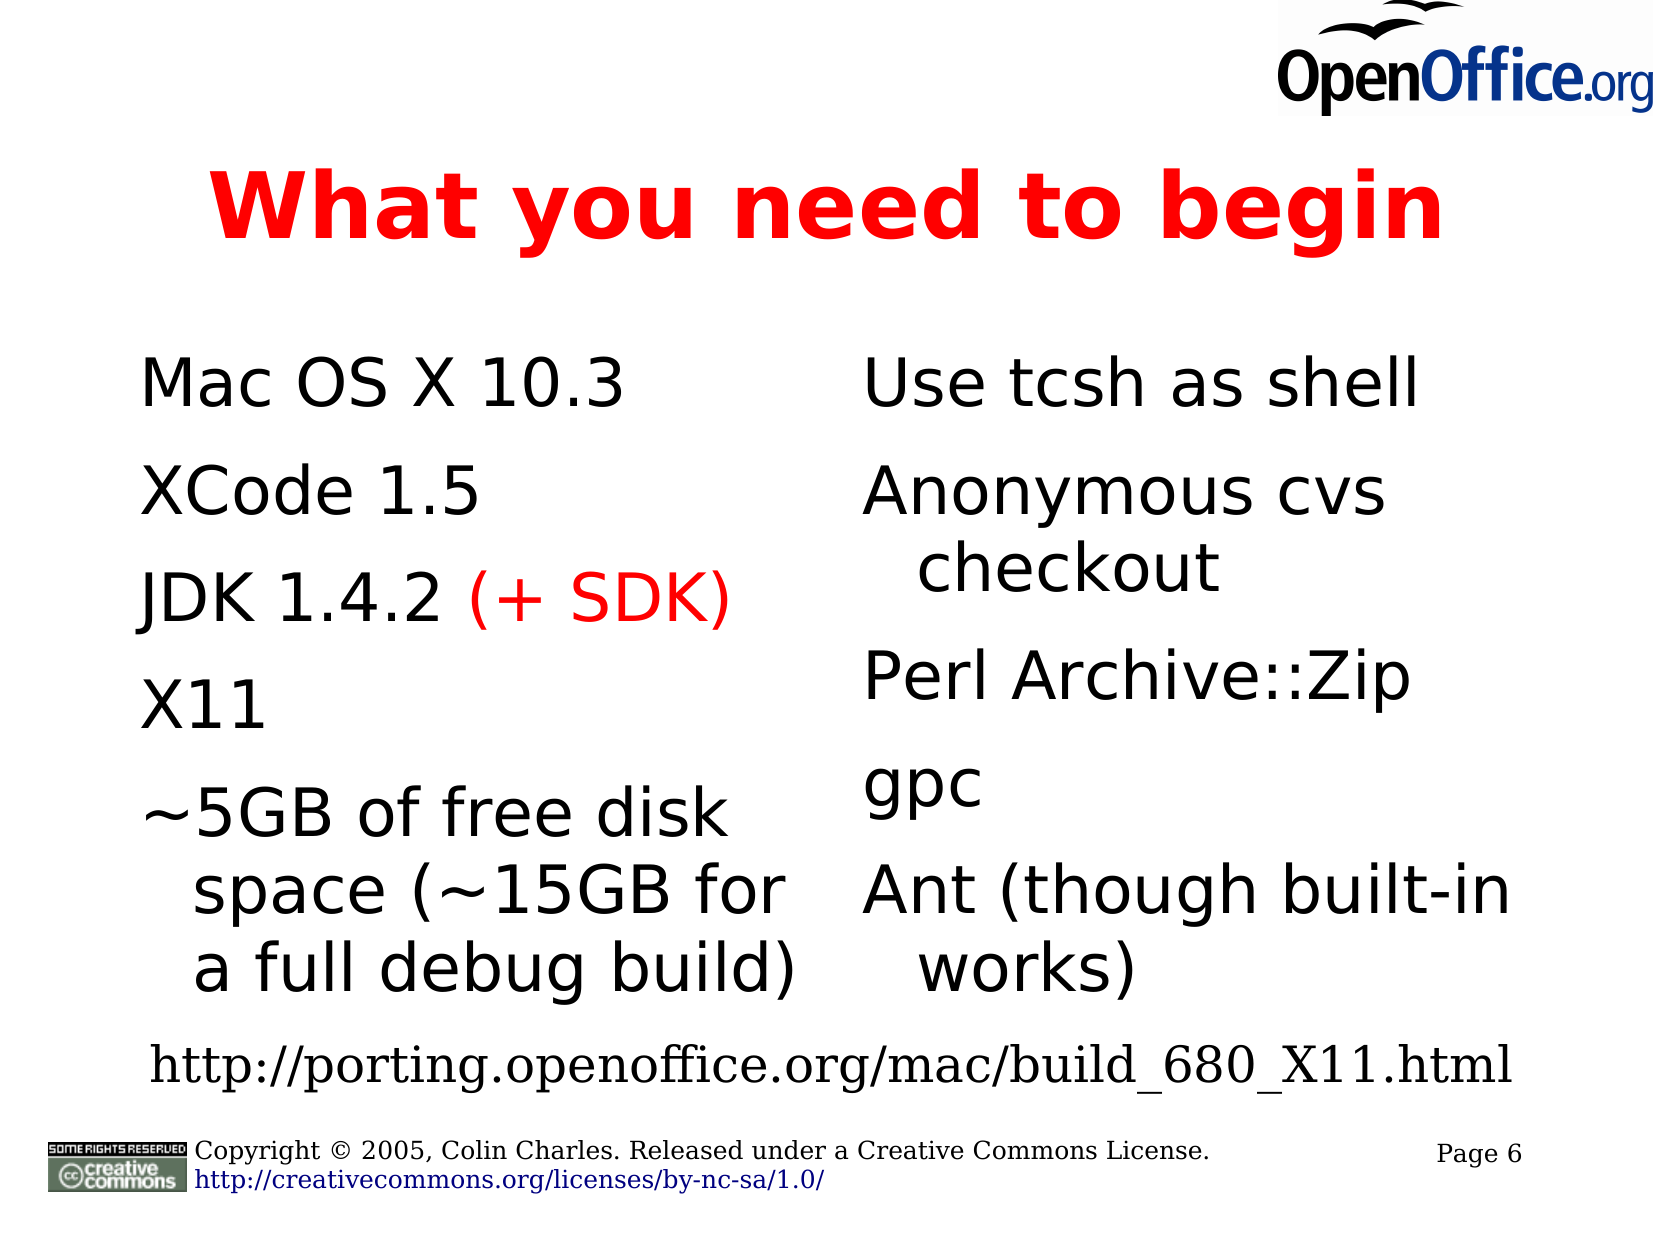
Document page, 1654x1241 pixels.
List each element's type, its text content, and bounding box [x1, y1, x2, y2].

text_box http://porting.openoffice.org/mac/build_680_X11.html [149, 1035, 1516, 1095]
list Use tcsh as shell Anonymous cvs checkout Perl Archive::Zip gpc Ant (though built-in works) [845, 344, 1535, 1127]
list Mac OS X 10.3 XCode 1.5 JDK 1.4.2 (+ SDK) X11 ~5GB of free disk space (~15GB for a full debug build) [121, 344, 811, 1127]
picture [48, 1142, 187, 1192]
title What you need to begin [121, 102, 1534, 311]
picture [1278, 0, 1653, 116]
